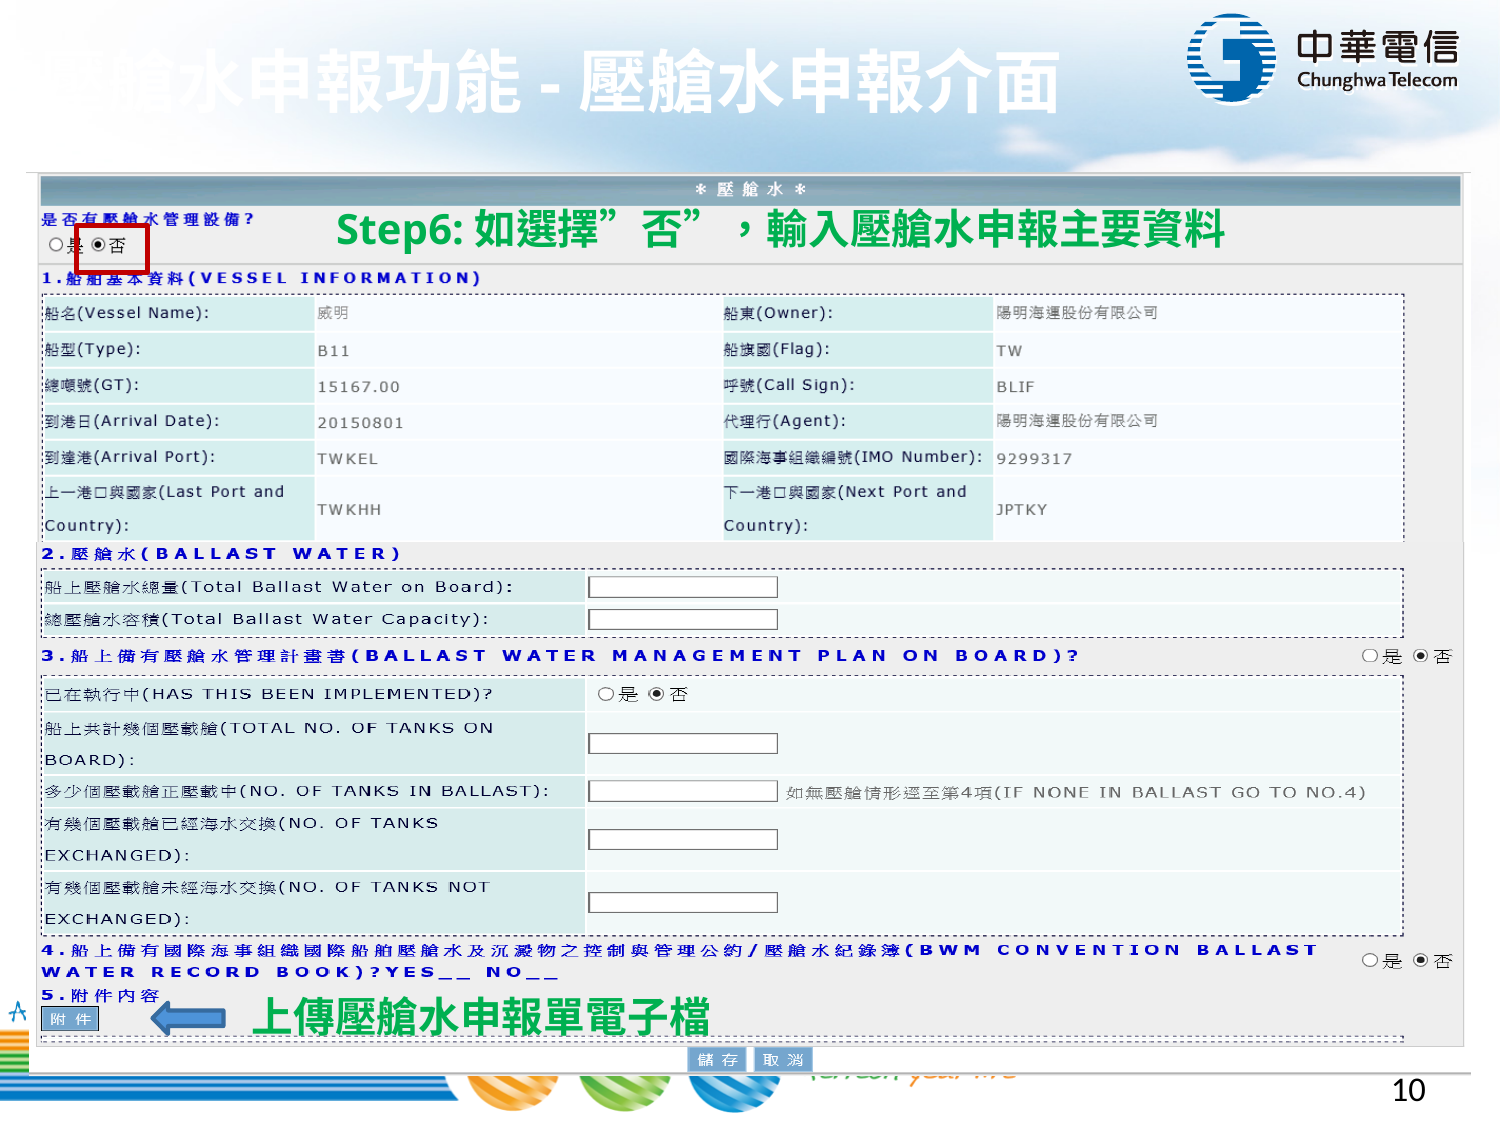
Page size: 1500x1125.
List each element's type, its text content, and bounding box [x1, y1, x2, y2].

text_box [152, 1002, 224, 1034]
text_box Step6:如選擇”否”，輸入壓艙水申報主要資料 [321, 195, 1447, 261]
text_box 壓艙水申報功能-壓艙水申報介面 [0, 30, 1309, 242]
text_box 上傳壓艙水申報單電子檔 [236, 983, 1206, 1050]
picture [26, 172, 1471, 1076]
